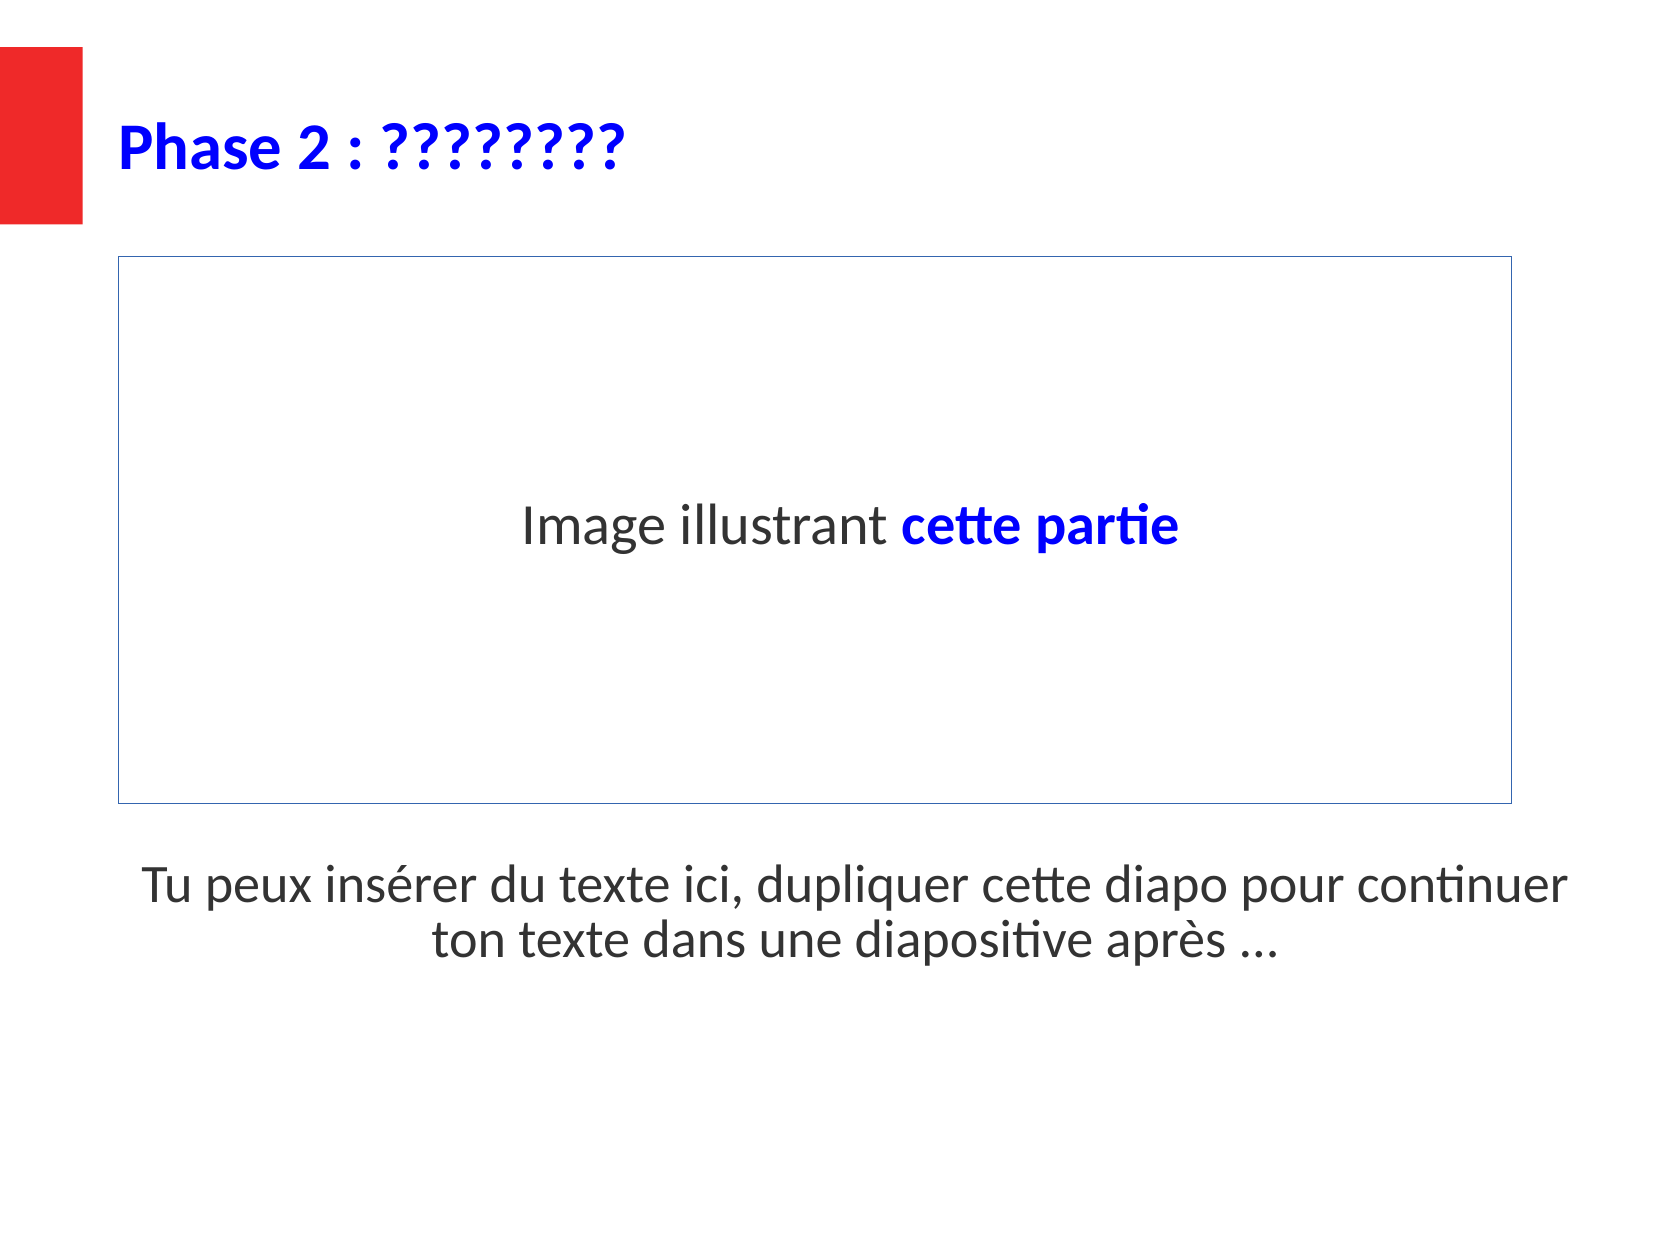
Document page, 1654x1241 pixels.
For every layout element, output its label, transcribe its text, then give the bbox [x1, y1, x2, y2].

title Phase 2 : ???????? [118, 49, 1571, 257]
list Tu peux insérer du texte ici, dupliquer cette diapo pour continuer ton texte dans une diapositive après ... [47, 862, 1595, 1075]
list Image illustrant cette partie [118, 256, 1512, 804]
